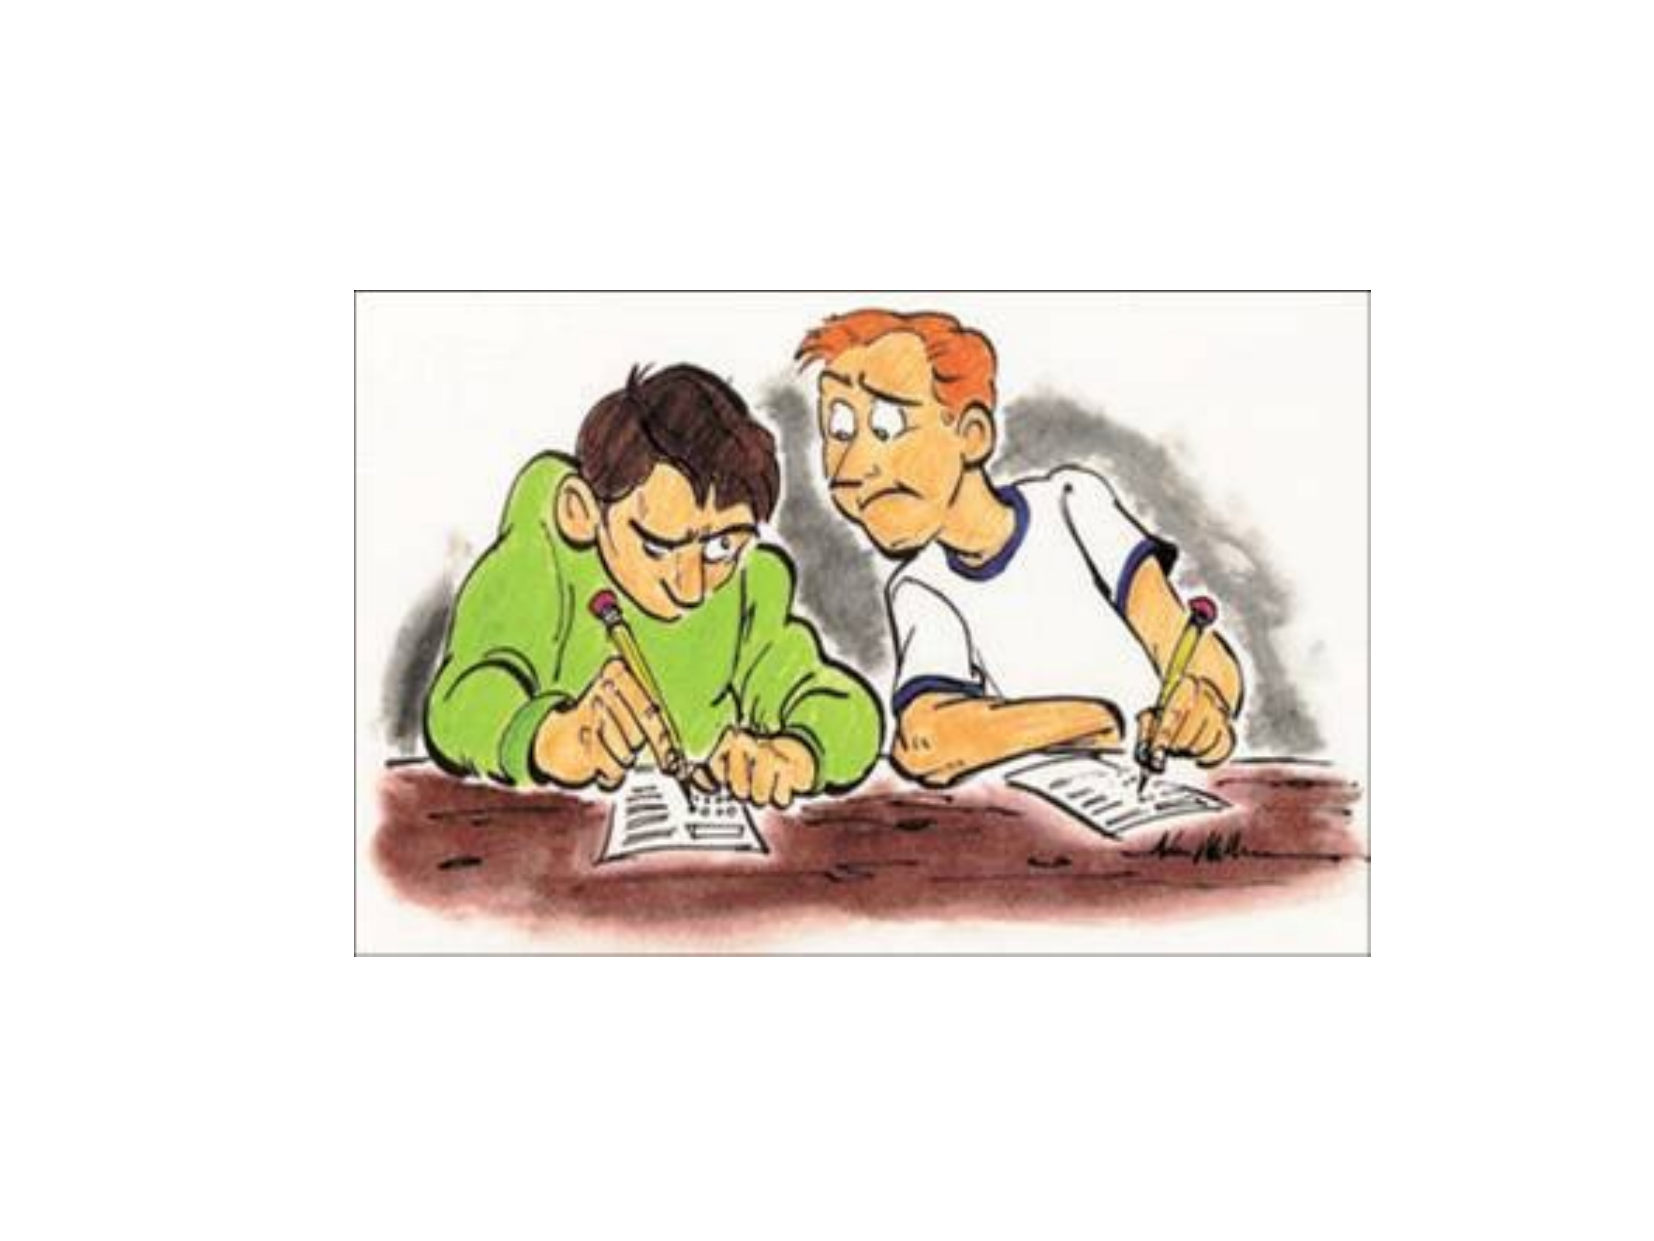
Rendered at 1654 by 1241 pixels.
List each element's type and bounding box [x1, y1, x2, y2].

picture [354, 290, 1371, 957]
